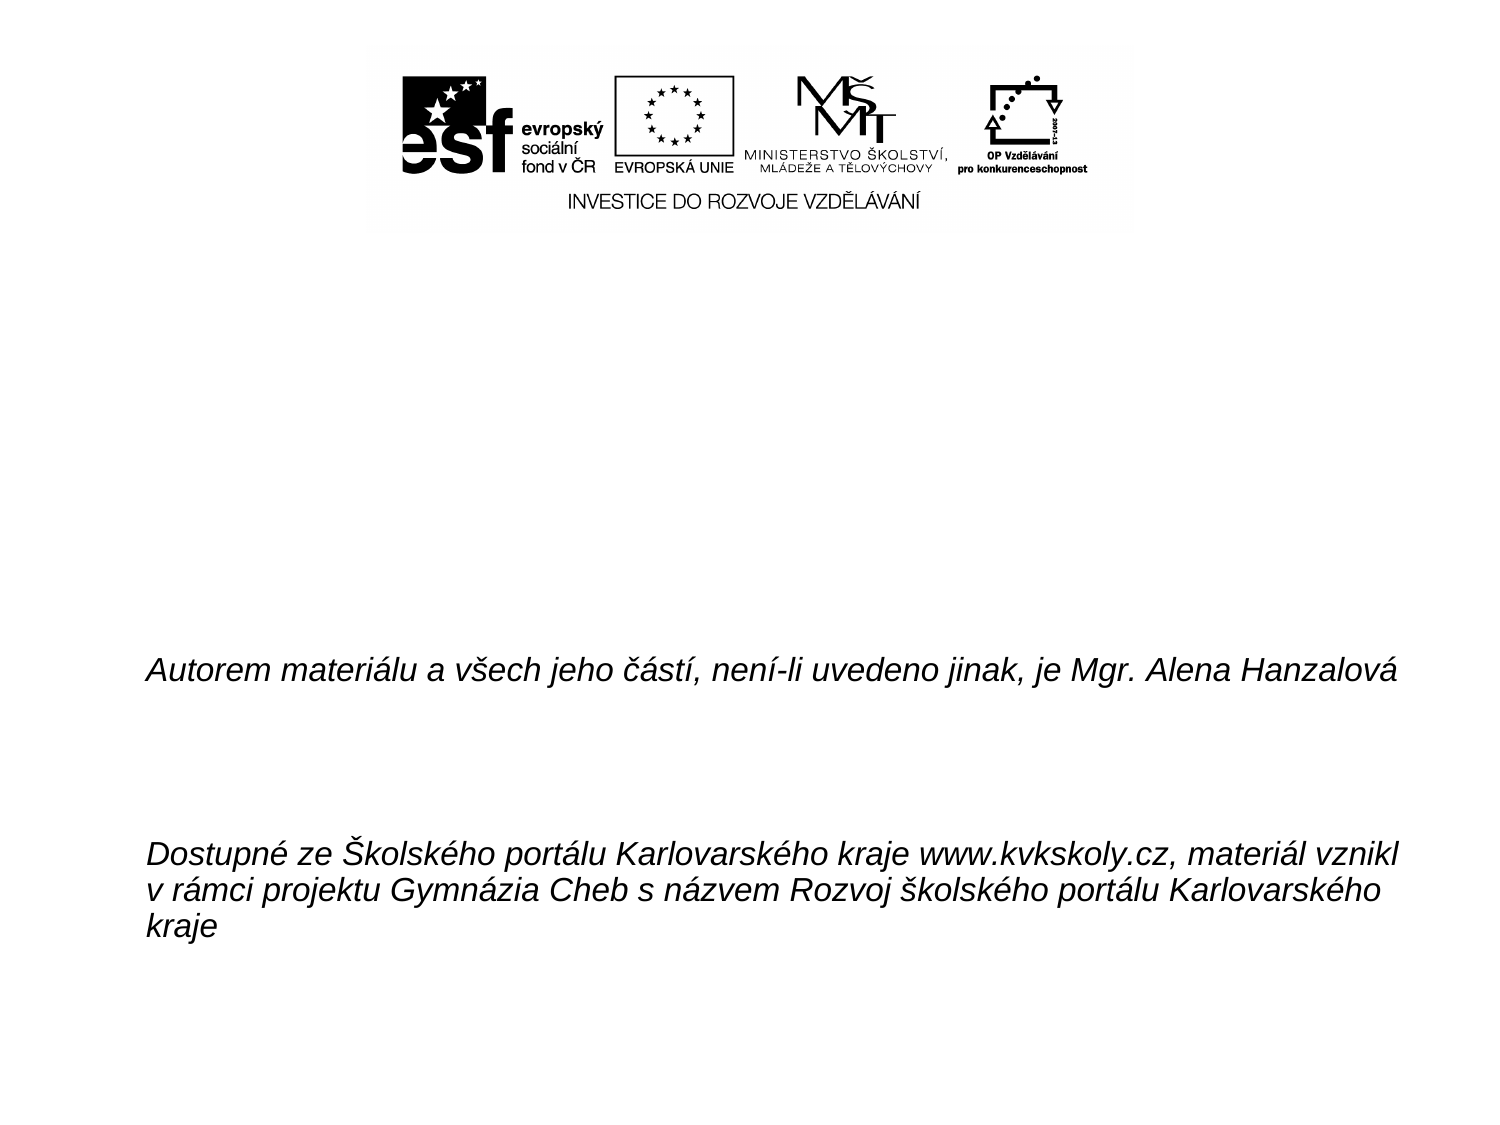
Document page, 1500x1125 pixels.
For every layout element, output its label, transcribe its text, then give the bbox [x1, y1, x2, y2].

list Autorem materiálu a všech jeho částí, není-li uvedeno jinak, je Mgr. Alena Hanzalová Dostupné ze Školského portálu Karlovarského kraje www.kvkskoly.cz, materiál vznikl v rámci projektu Gymnázia Cheb s názvem Rozvoj školského portálu Karlovarského kraje [75, 262, 1426, 1006]
picture [366, 45, 1134, 233]
